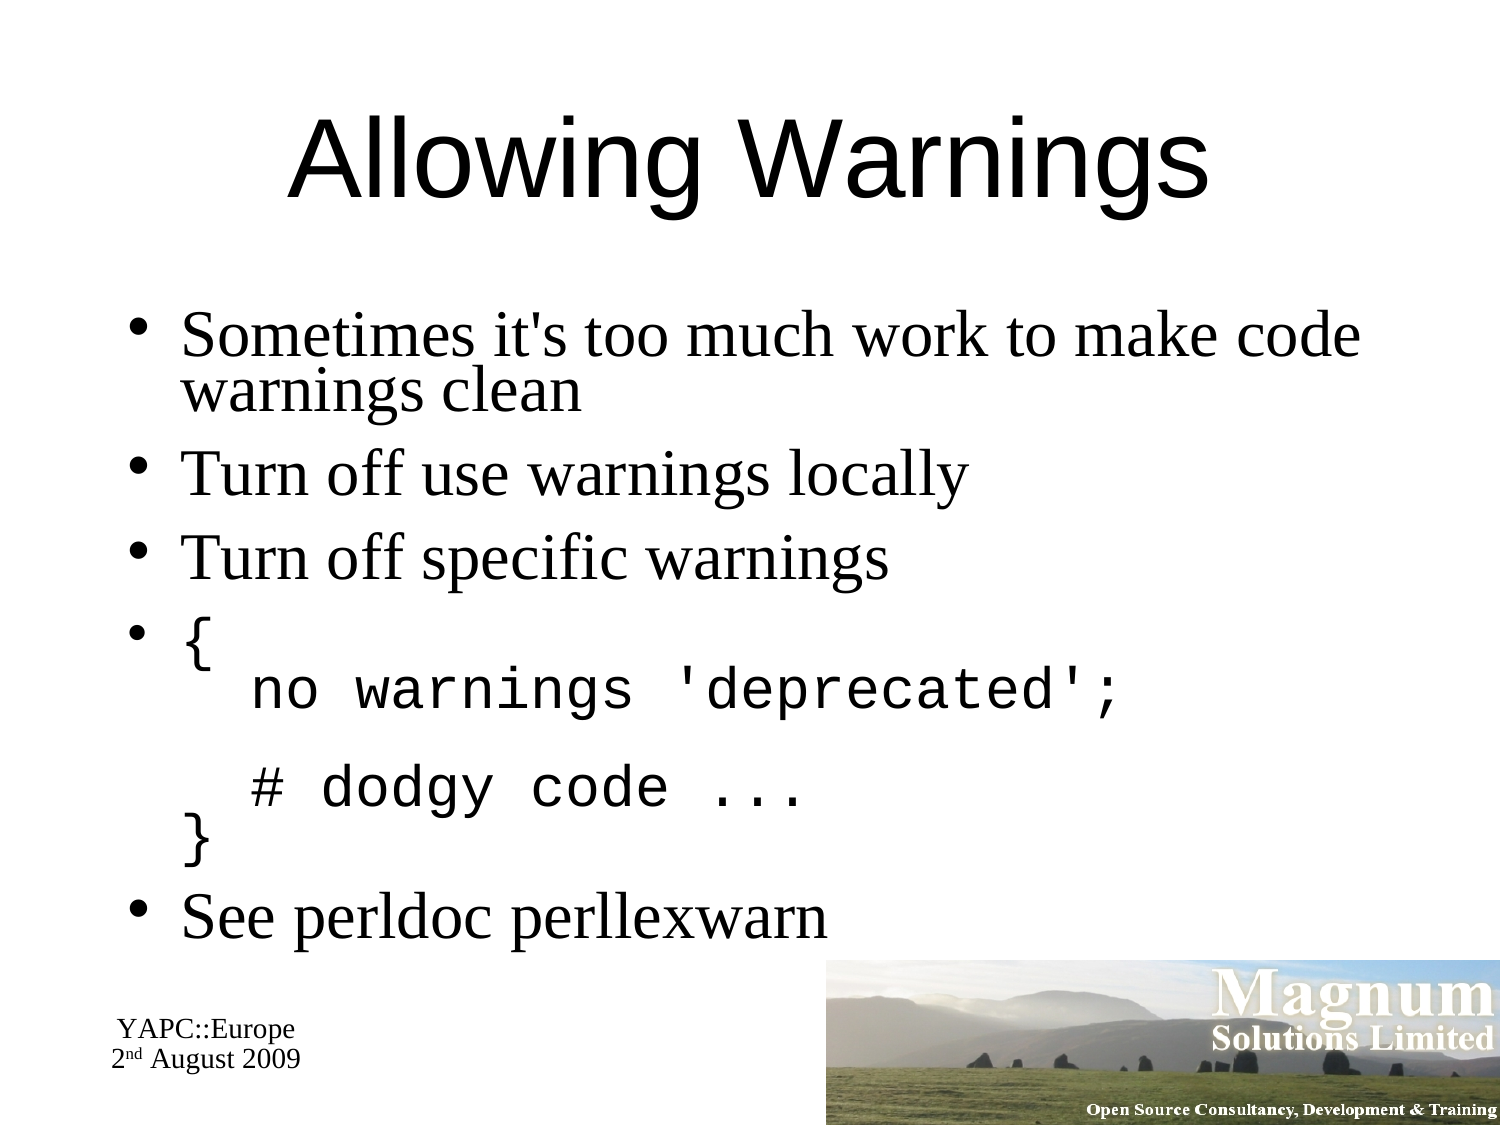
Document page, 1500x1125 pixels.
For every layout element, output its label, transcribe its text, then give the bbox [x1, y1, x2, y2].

list Sometimes it's too much work to make code warnings clean Turn off use warnings locally Turn off specific warnings { no warnings 'deprecated'; # dodgy code ... } See perldoc perllexwarn [110, 312, 1391, 1006]
title Allowing Warnings [110, 26, 1391, 288]
picture [826, 960, 1500, 1125]
